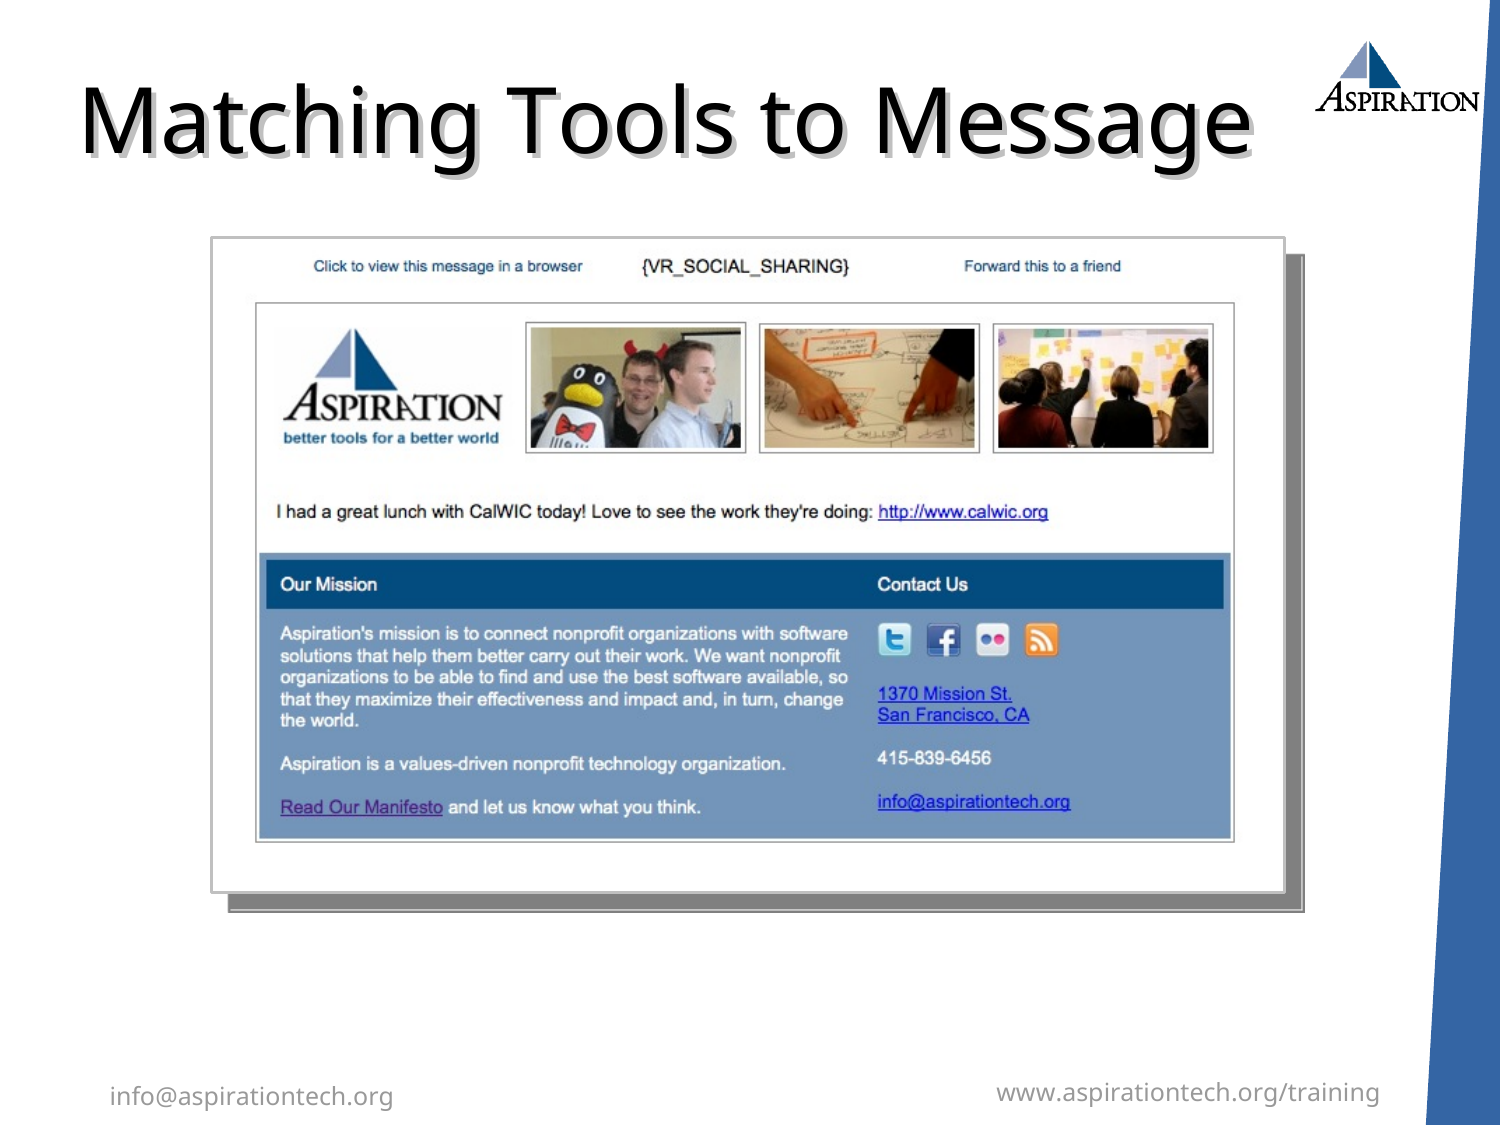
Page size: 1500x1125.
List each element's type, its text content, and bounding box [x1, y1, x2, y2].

picture [1315, 41, 1480, 120]
picture [212, 238, 1284, 892]
title Matching Tools to Message [49, 19, 1284, 206]
